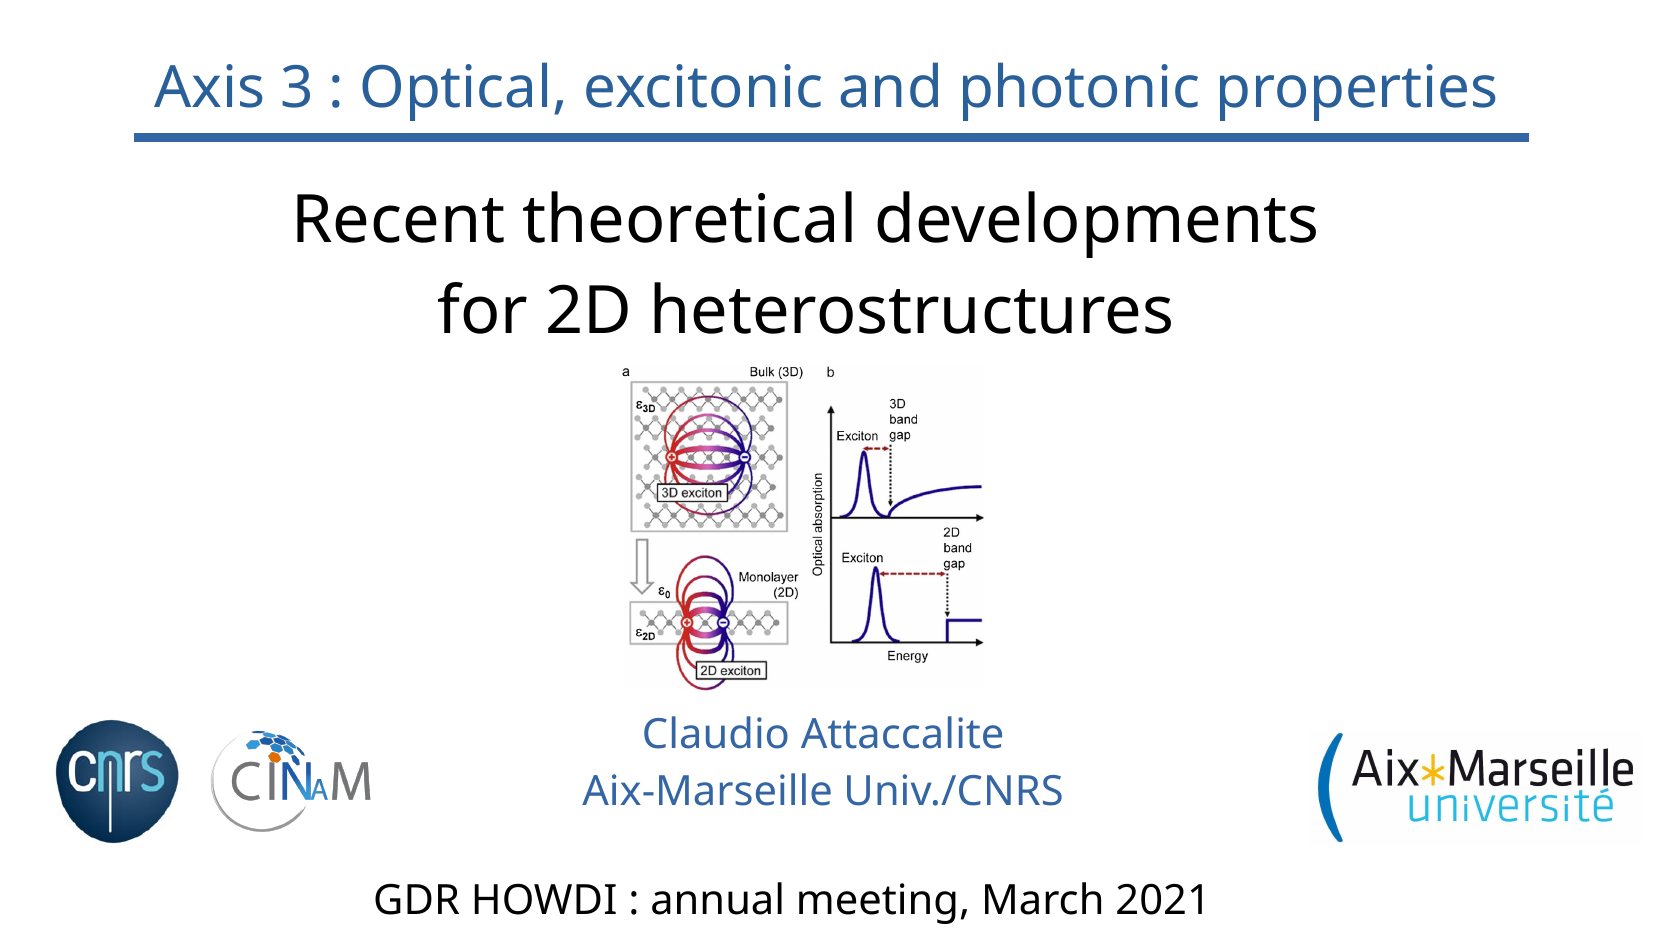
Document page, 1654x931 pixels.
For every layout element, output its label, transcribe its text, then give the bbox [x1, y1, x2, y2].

picture [621, 364, 986, 693]
text_box Claudio Attaccalite Aix-Marseille Univ./CNRS [341, 696, 1305, 822]
text_box GDR HOWDI : annual meeting, March 2021 [72, 861, 1513, 931]
picture [2, 670, 373, 891]
title Axis 3 : Optical, excitonic and photonic properties [82, 26, 1571, 145]
text_box Recent theoretical developments for 2D heterostructures [131, 163, 1482, 356]
picture [1309, 730, 1642, 845]
